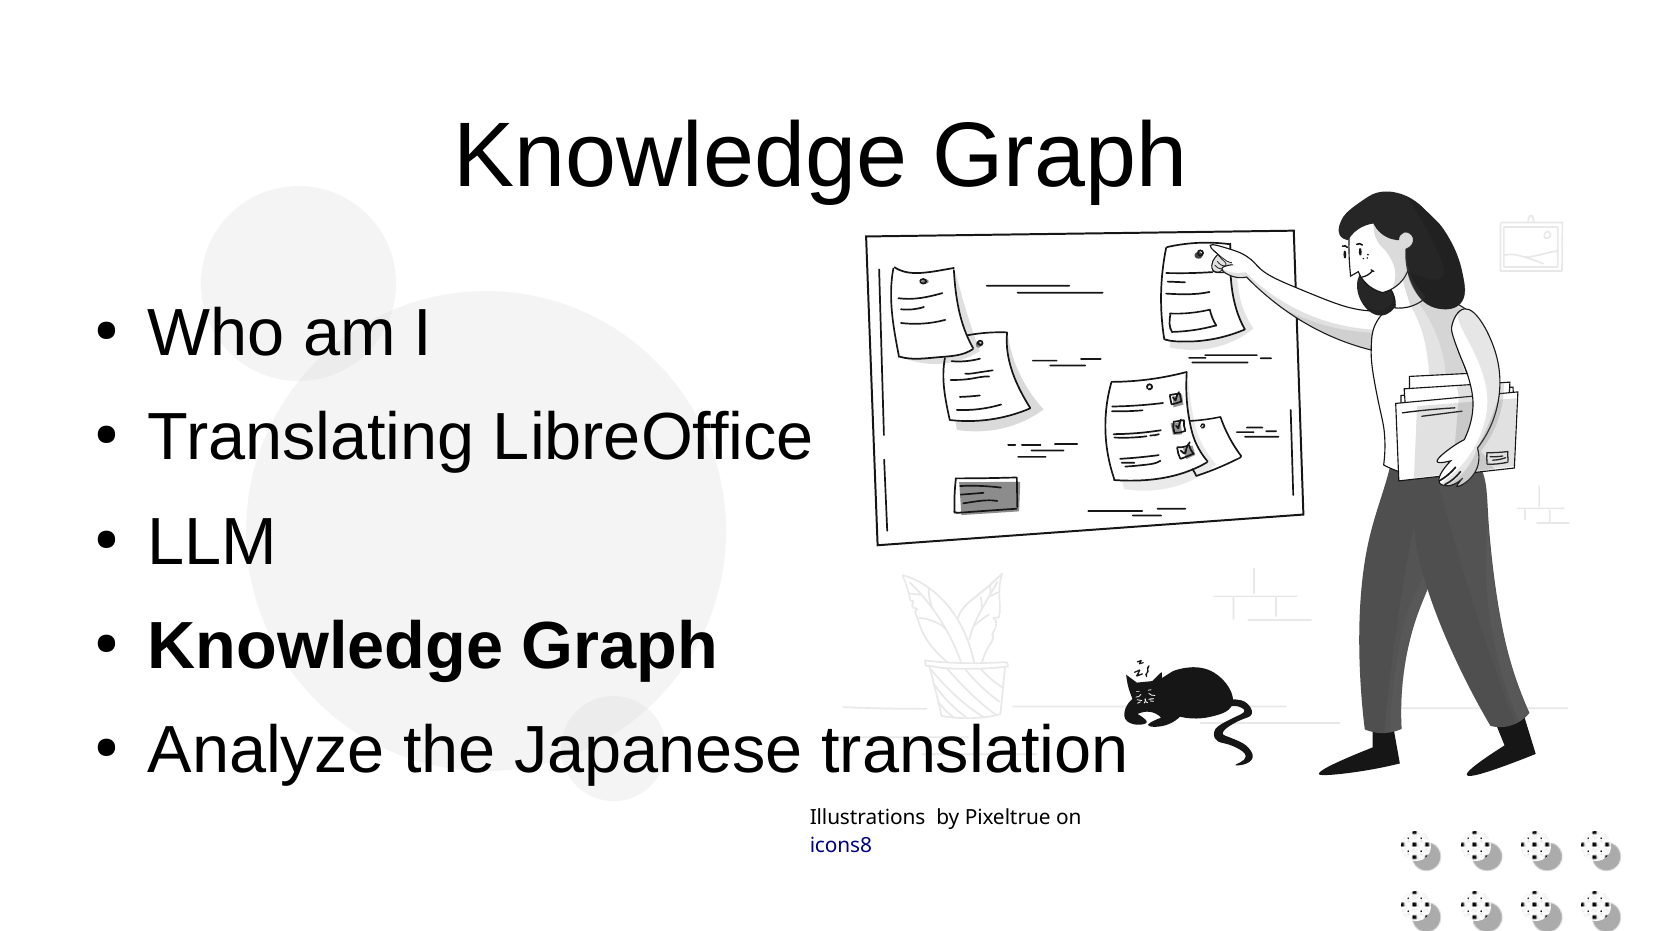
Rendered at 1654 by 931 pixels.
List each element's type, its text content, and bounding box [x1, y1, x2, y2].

picture [1580, 890, 1612, 922]
picture [1460, 830, 1492, 862]
picture [1520, 890, 1552, 922]
picture [1581, 830, 1612, 862]
picture [1461, 890, 1492, 922]
picture [1400, 891, 1432, 922]
title Knowledge Graph [76, 76, 1565, 233]
picture [1520, 831, 1552, 862]
picture [1400, 830, 1432, 862]
list Who am I Translating LibreOffice LLM Knowledge Graph Analyze the Japanese translation [76, 295, 1182, 835]
